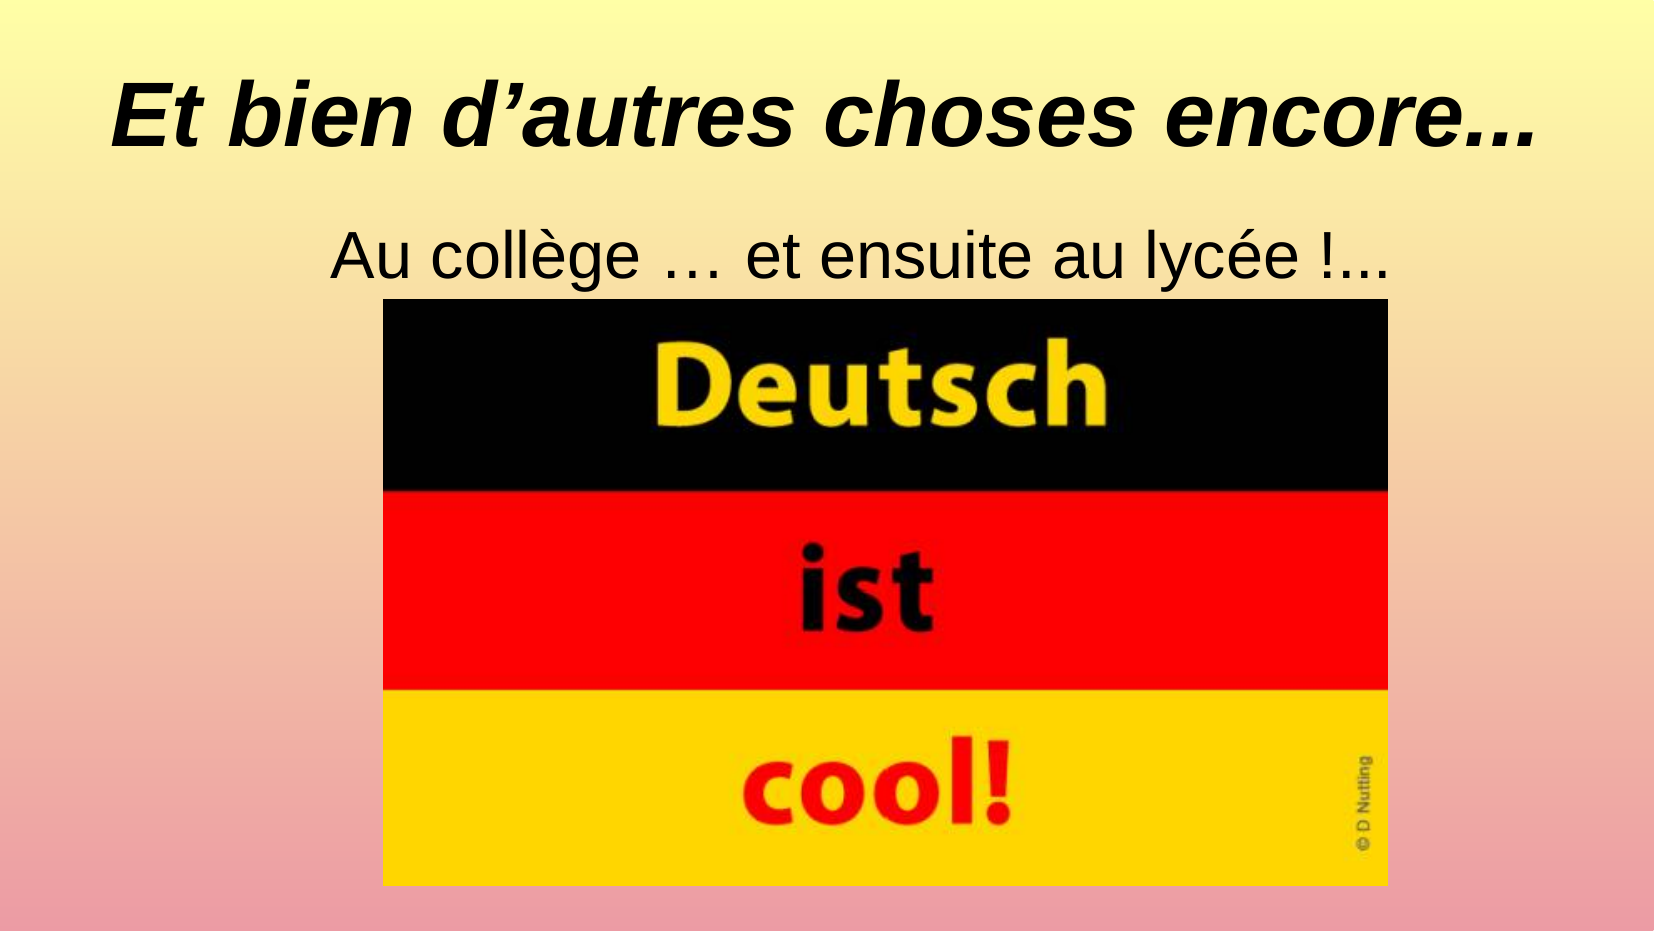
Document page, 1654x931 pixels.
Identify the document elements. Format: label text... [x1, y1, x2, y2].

list Au collège … et ensuite au lycée !... [82, 217, 1571, 758]
picture [383, 299, 1388, 886]
title Et bien d’autres choses encore... [82, 37, 1571, 193]
